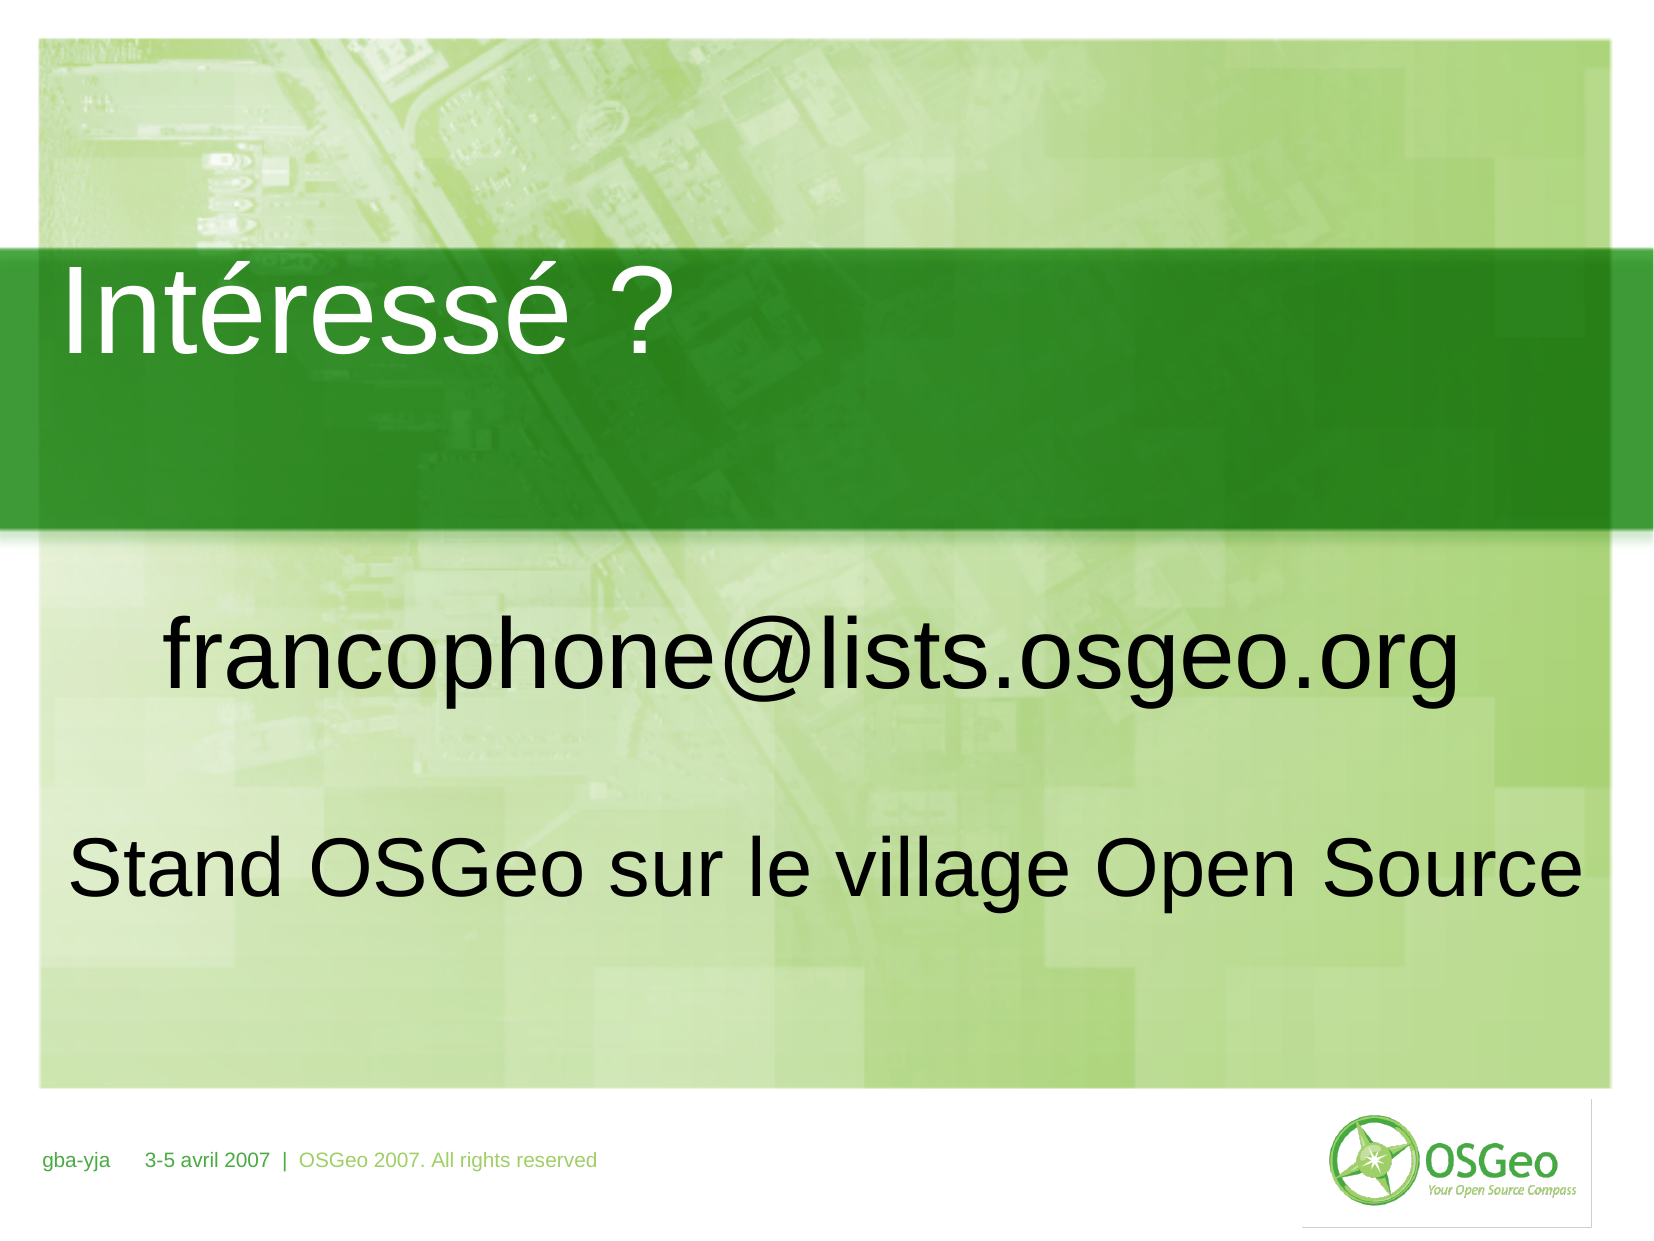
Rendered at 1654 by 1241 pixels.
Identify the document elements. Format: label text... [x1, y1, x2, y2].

text_box francophone@lists.osgeo.org Stand OSGeo sur le village Open Source [29, 590, 1625, 1032]
picture [0, 1, 1654, 1241]
title Intéressé ? [59, 206, 1548, 414]
